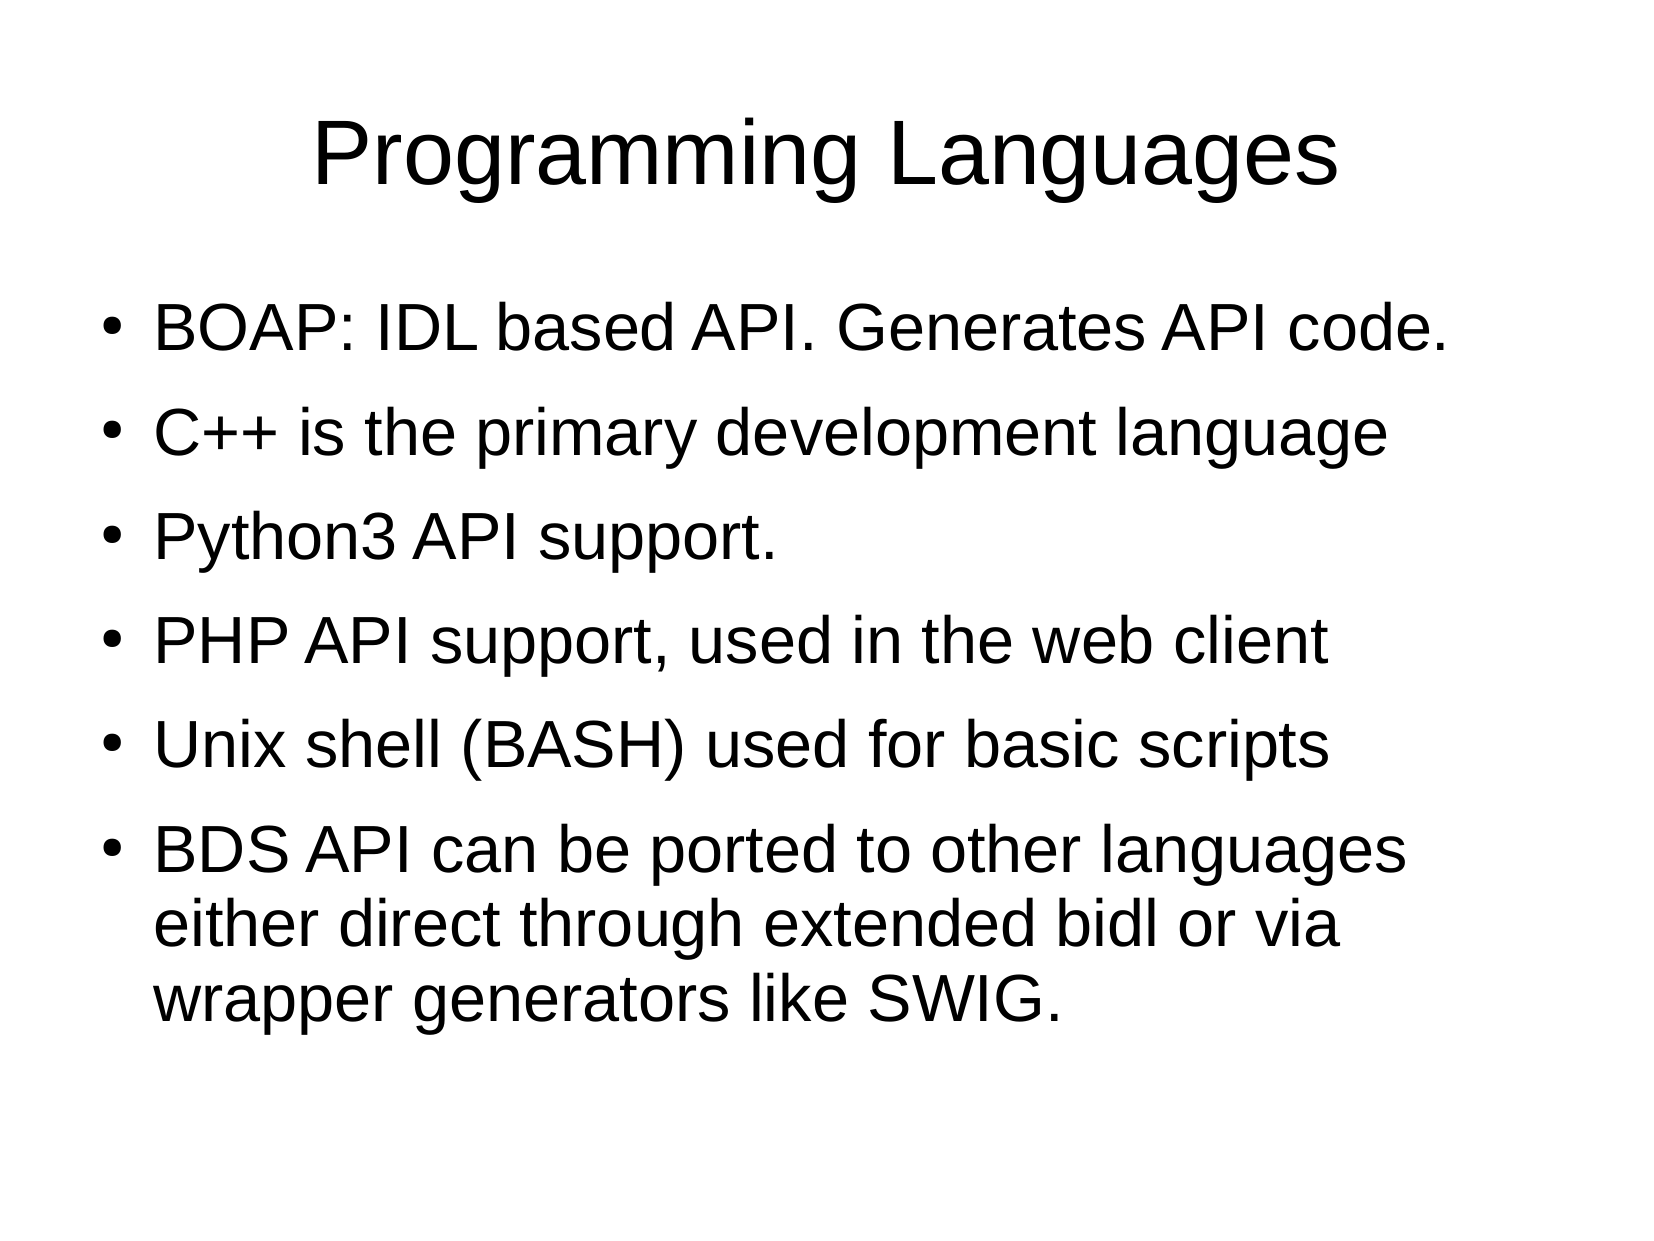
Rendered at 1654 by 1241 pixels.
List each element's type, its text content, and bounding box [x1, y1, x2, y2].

title Programming Languages [82, 49, 1571, 257]
list BOAP: IDL based API. Generates API code. C++ is the primary development language Python3 API support. PHP API support, used in the web client Unix shell (BASH) used for basic scripts BDS API can be ported to other languages either direct through extended bidl or via wrapper generators like SWIG. [82, 290, 1571, 1037]
